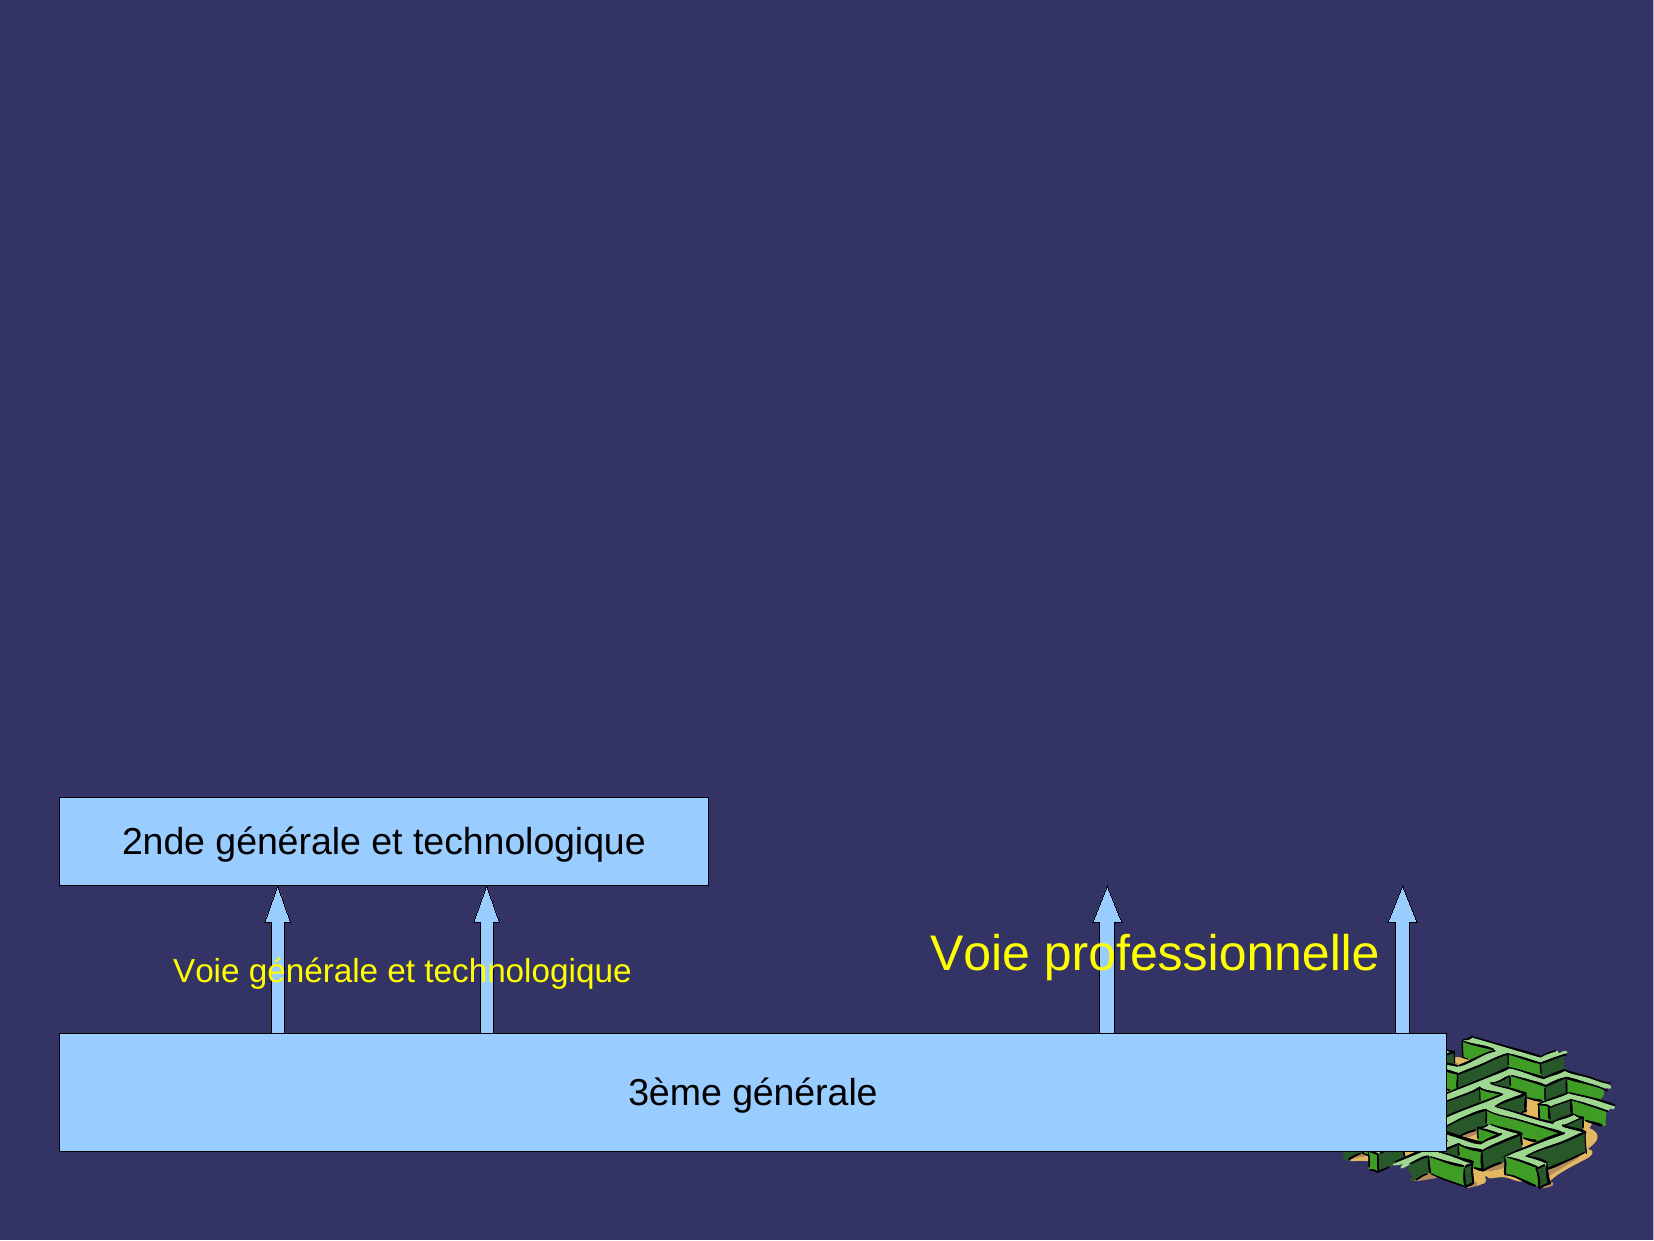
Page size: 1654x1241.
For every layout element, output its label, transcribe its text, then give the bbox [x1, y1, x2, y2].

text_box 3ème générale [59, 1033, 1447, 1152]
text_box [1390, 885, 1418, 1034]
text_box Voie professionnelle [915, 917, 1407, 1004]
text_box [1099, 1004, 1115, 1034]
text_box [473, 886, 500, 944]
text_box Voie générale et technologique [158, 944, 650, 1032]
text_box [264, 886, 291, 944]
text_box [1094, 885, 1120, 917]
text_box 2nde générale et technologique [59, 797, 709, 886]
